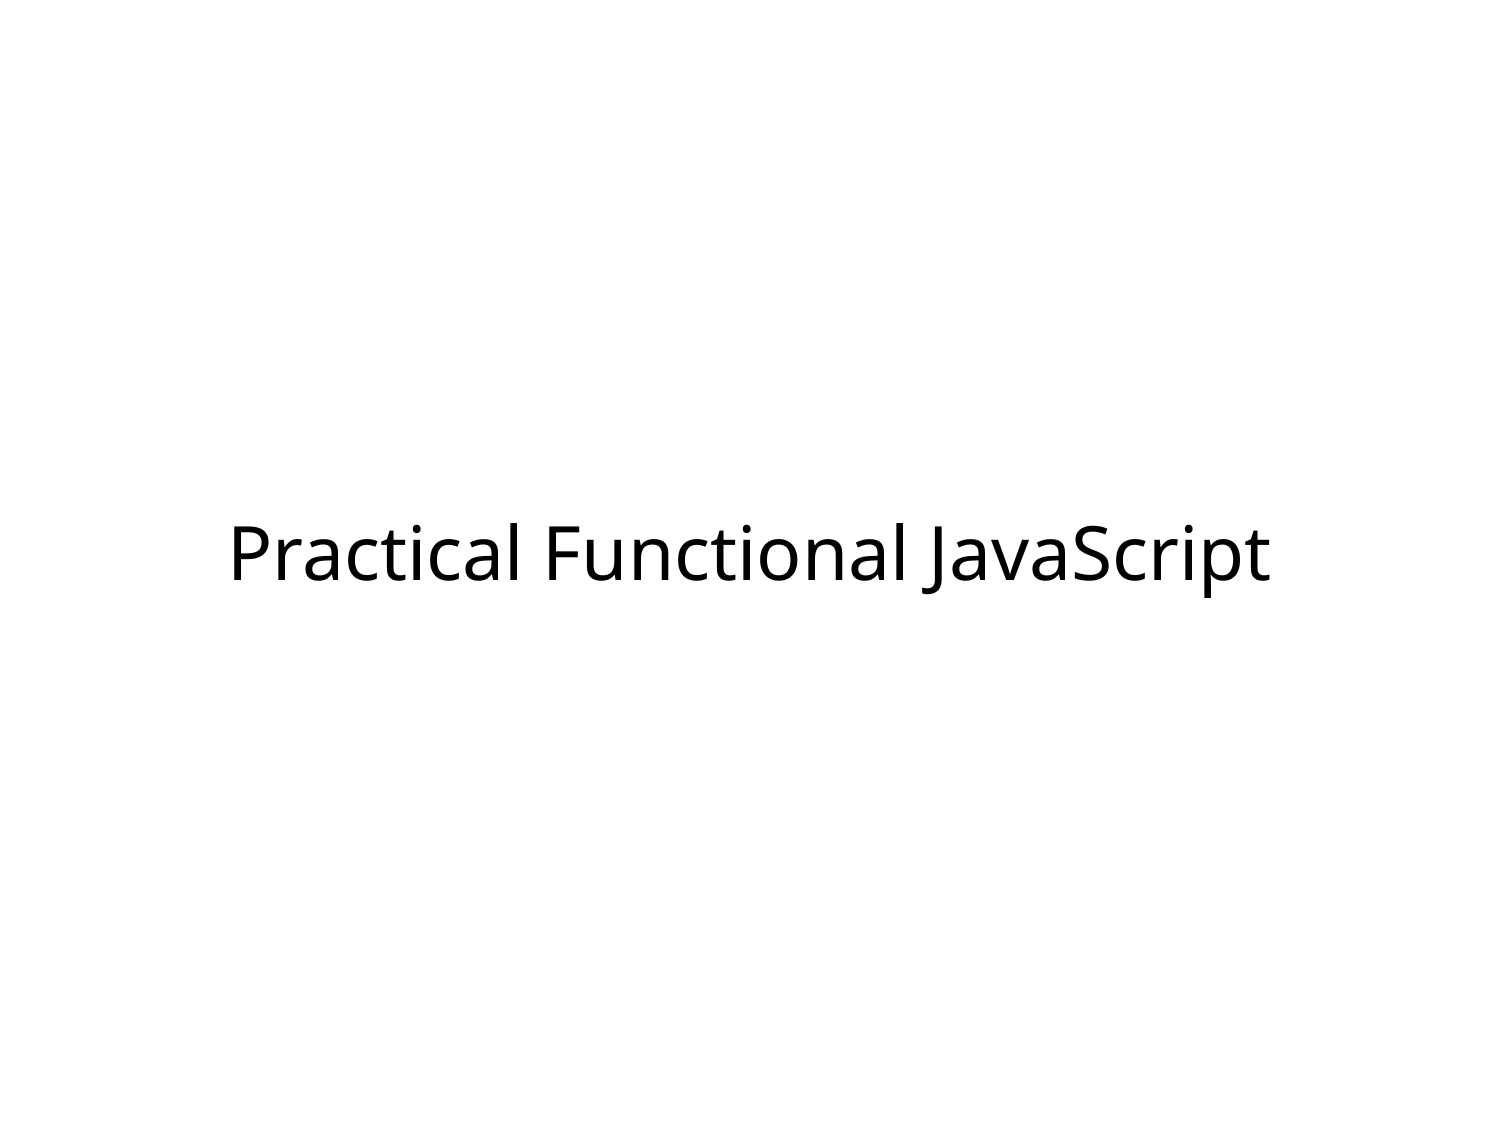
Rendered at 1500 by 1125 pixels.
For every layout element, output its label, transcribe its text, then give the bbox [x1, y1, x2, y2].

title Practical Functional JavaScript [51, 458, 1449, 643]
